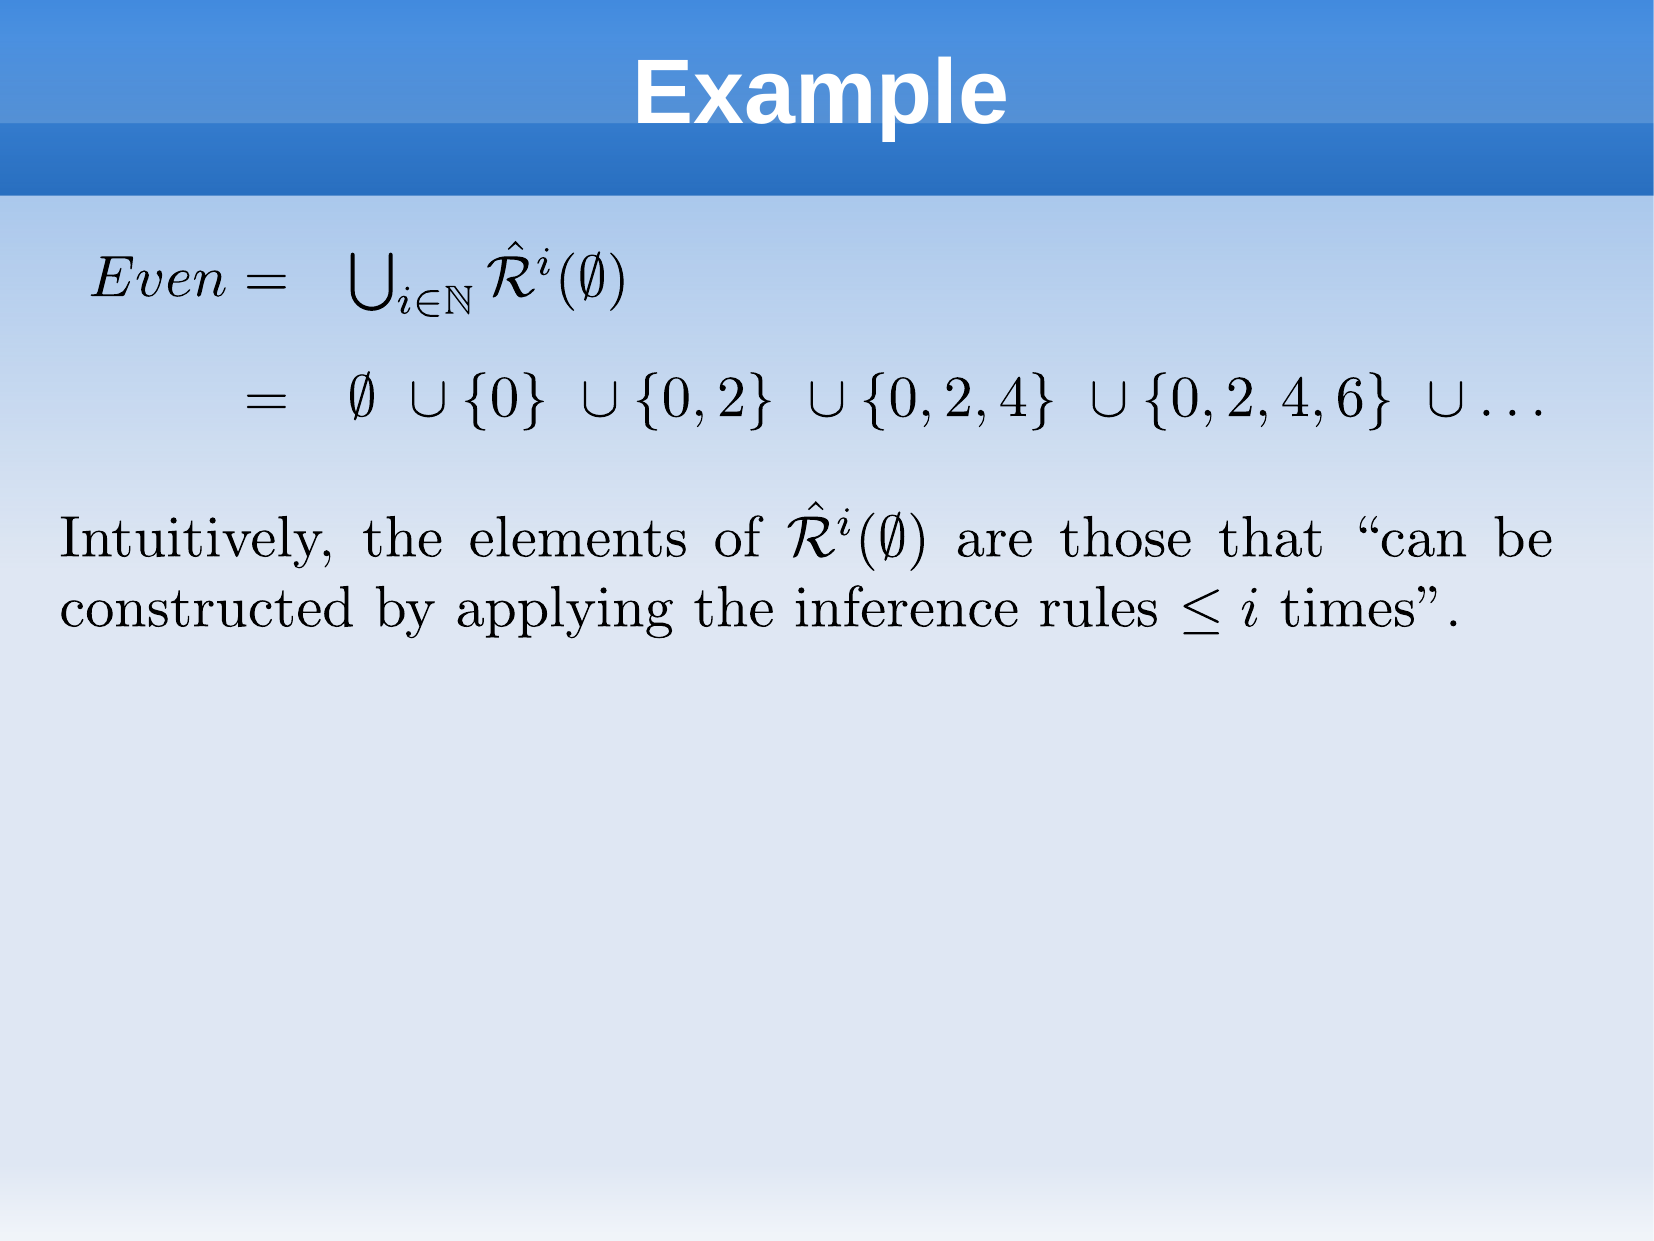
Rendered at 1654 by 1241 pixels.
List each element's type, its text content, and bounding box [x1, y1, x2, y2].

picture [0, 0, 1654, 1241]
title Example [76, 0, 1565, 188]
list [82, 290, 1571, 1109]
